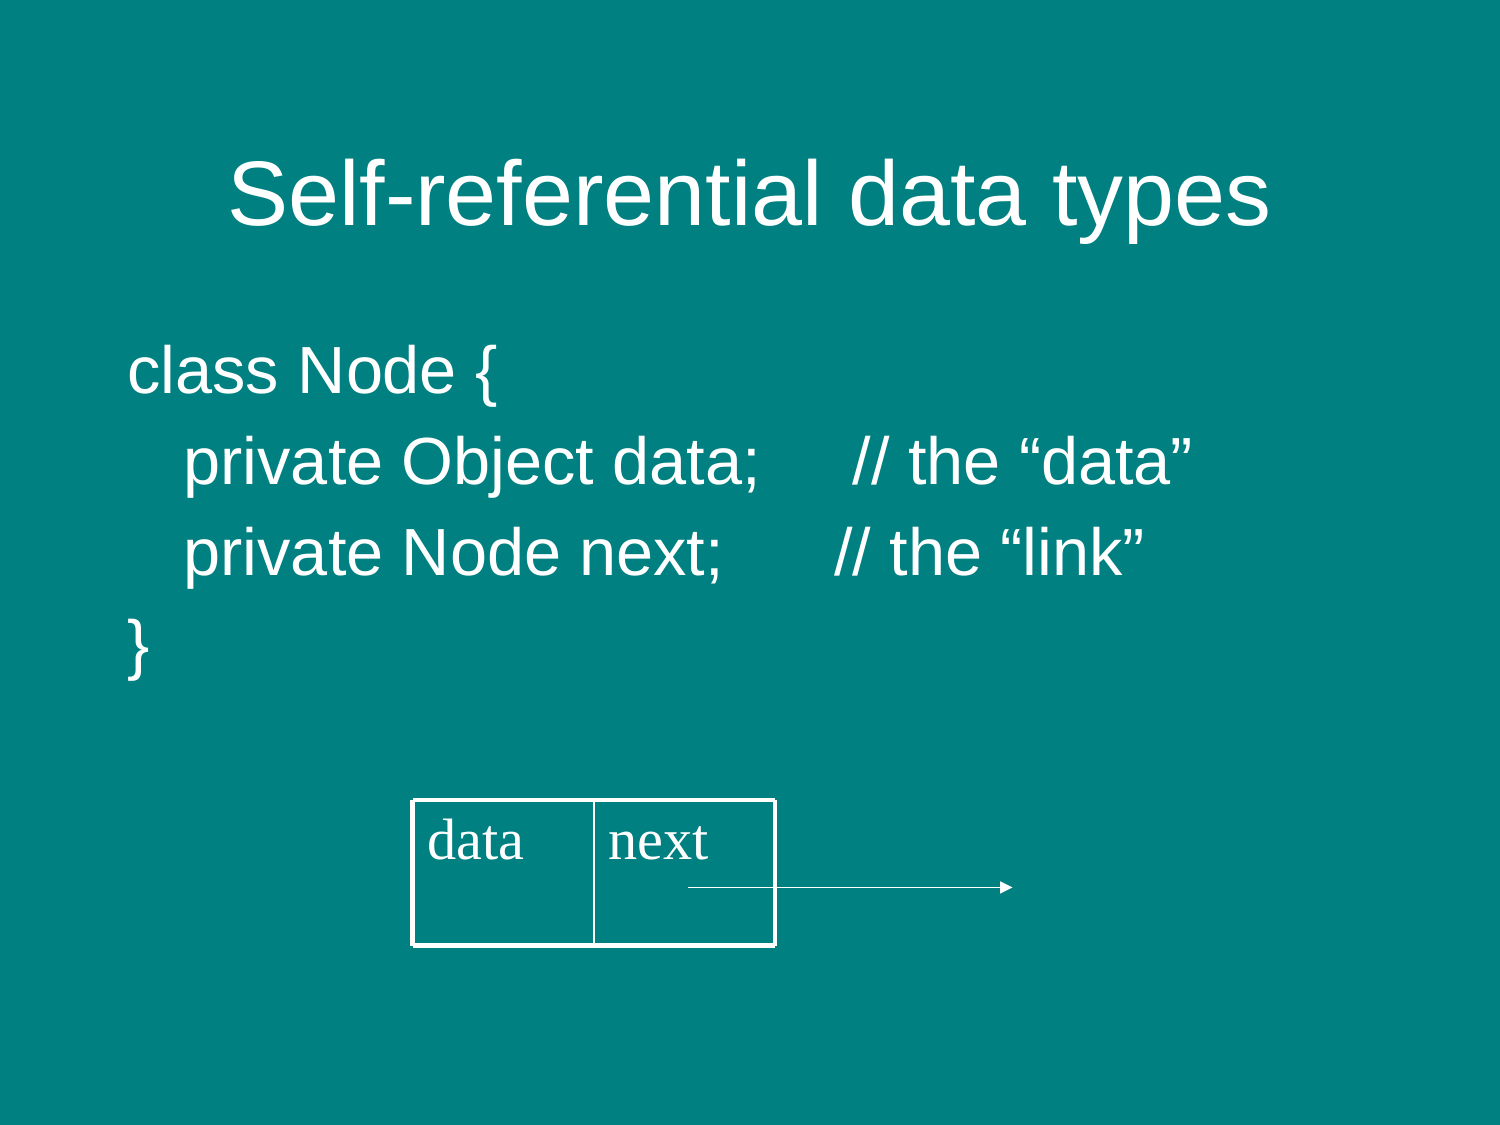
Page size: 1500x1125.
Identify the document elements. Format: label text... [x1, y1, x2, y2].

text_box next [595, 802, 773, 943]
title Self-referential data types [112, 99, 1388, 288]
list class Node { private Object data; // the “data” private Node next; // the “link” } [112, 324, 1388, 1051]
text_box data [415, 802, 593, 943]
